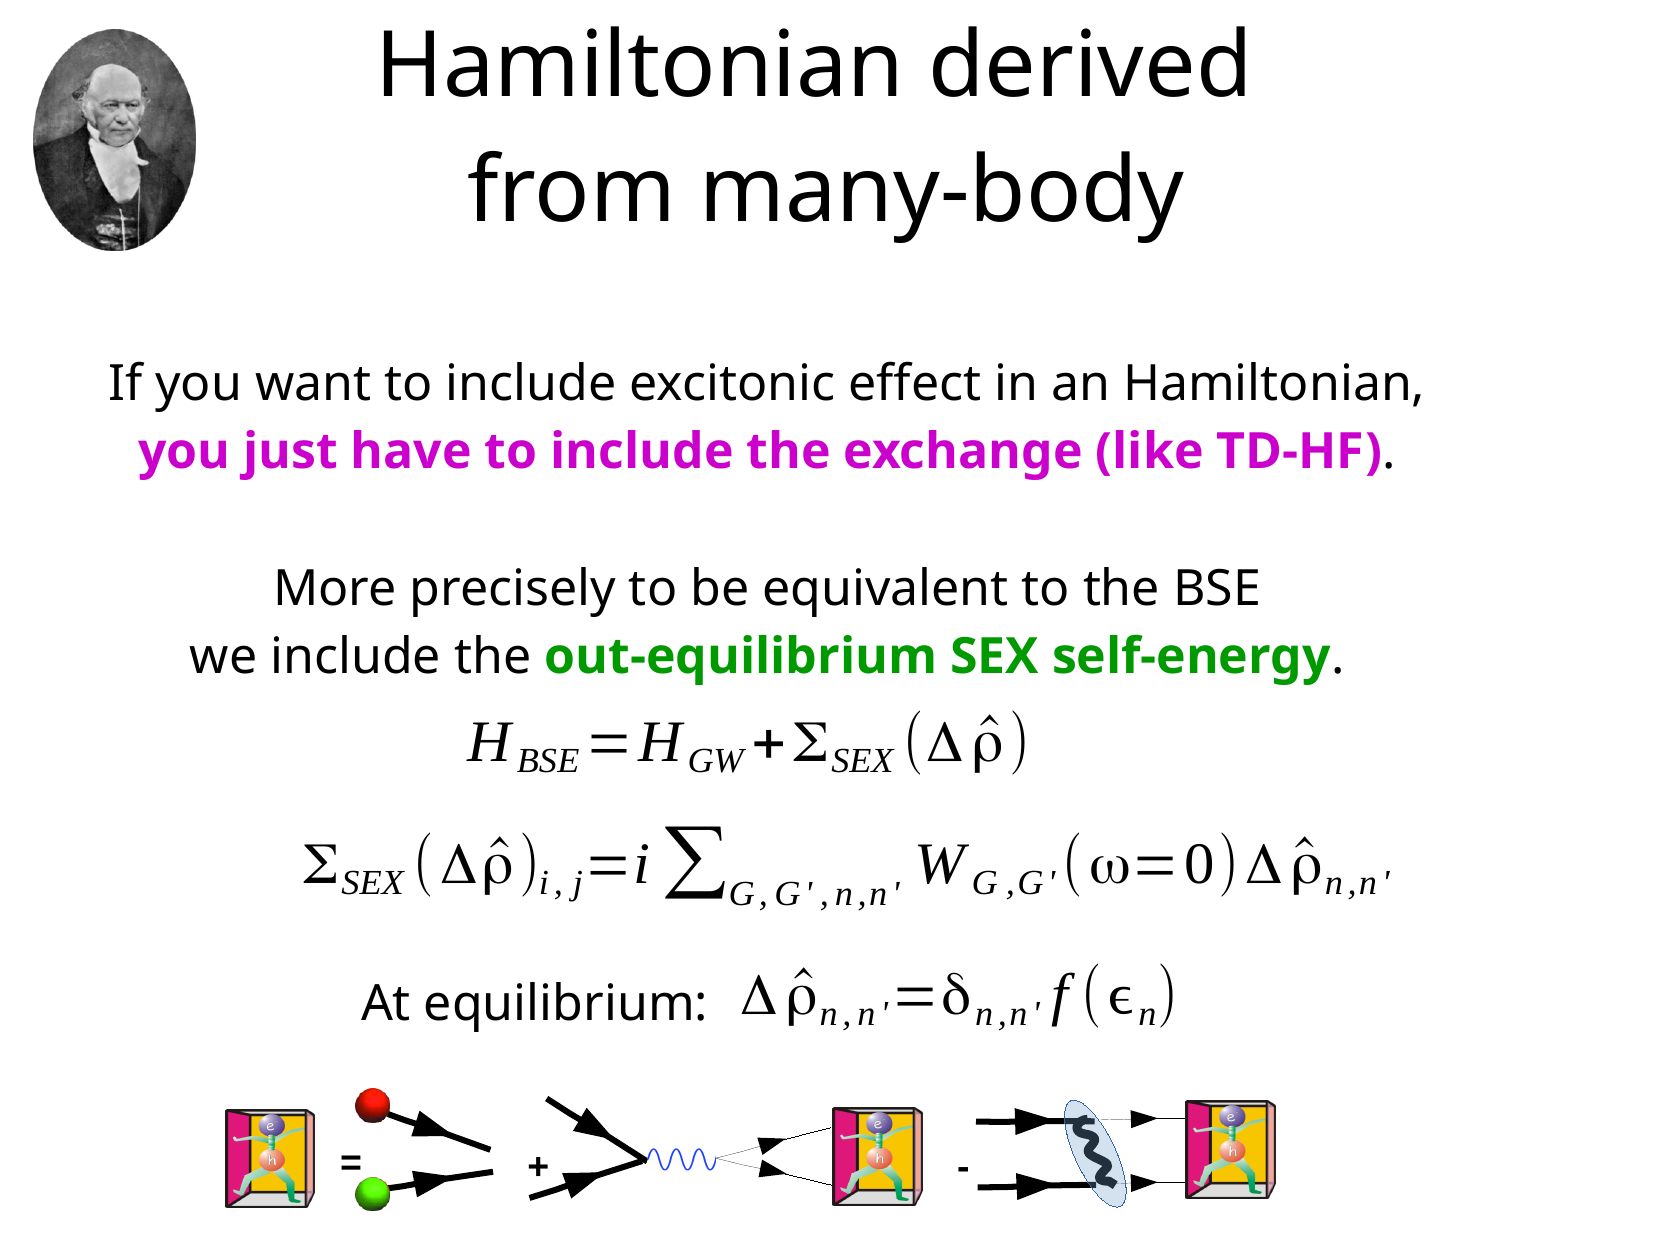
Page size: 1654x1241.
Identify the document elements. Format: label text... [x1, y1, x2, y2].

picture [647, 1148, 716, 1172]
text_box - [942, 1137, 1004, 1195]
picture [33, 29, 196, 252]
chart [288, 820, 1408, 914]
text_box + [553, 1190, 569, 1195]
text_box [1064, 1100, 1127, 1208]
picture [355, 1177, 390, 1211]
picture [832, 1107, 923, 1206]
text_box If you want to include excitonic effect in an Hamiltonian, you just have to include the exchange (like TD-HF). More precisely to be equivalent to the BSE we include the out-equilibrium SEX self-energy. [93, 339, 1571, 687]
chart [724, 959, 1193, 1035]
title Hamiltonian derived from many-body [122, 0, 1531, 302]
picture [1185, 1100, 1276, 1199]
picture [225, 1109, 315, 1208]
chart [448, 706, 1043, 782]
text_box + [512, 1137, 574, 1195]
text_box At equilibrium: [304, 959, 778, 1040]
picture [355, 1088, 390, 1123]
text_box = [325, 1133, 387, 1191]
